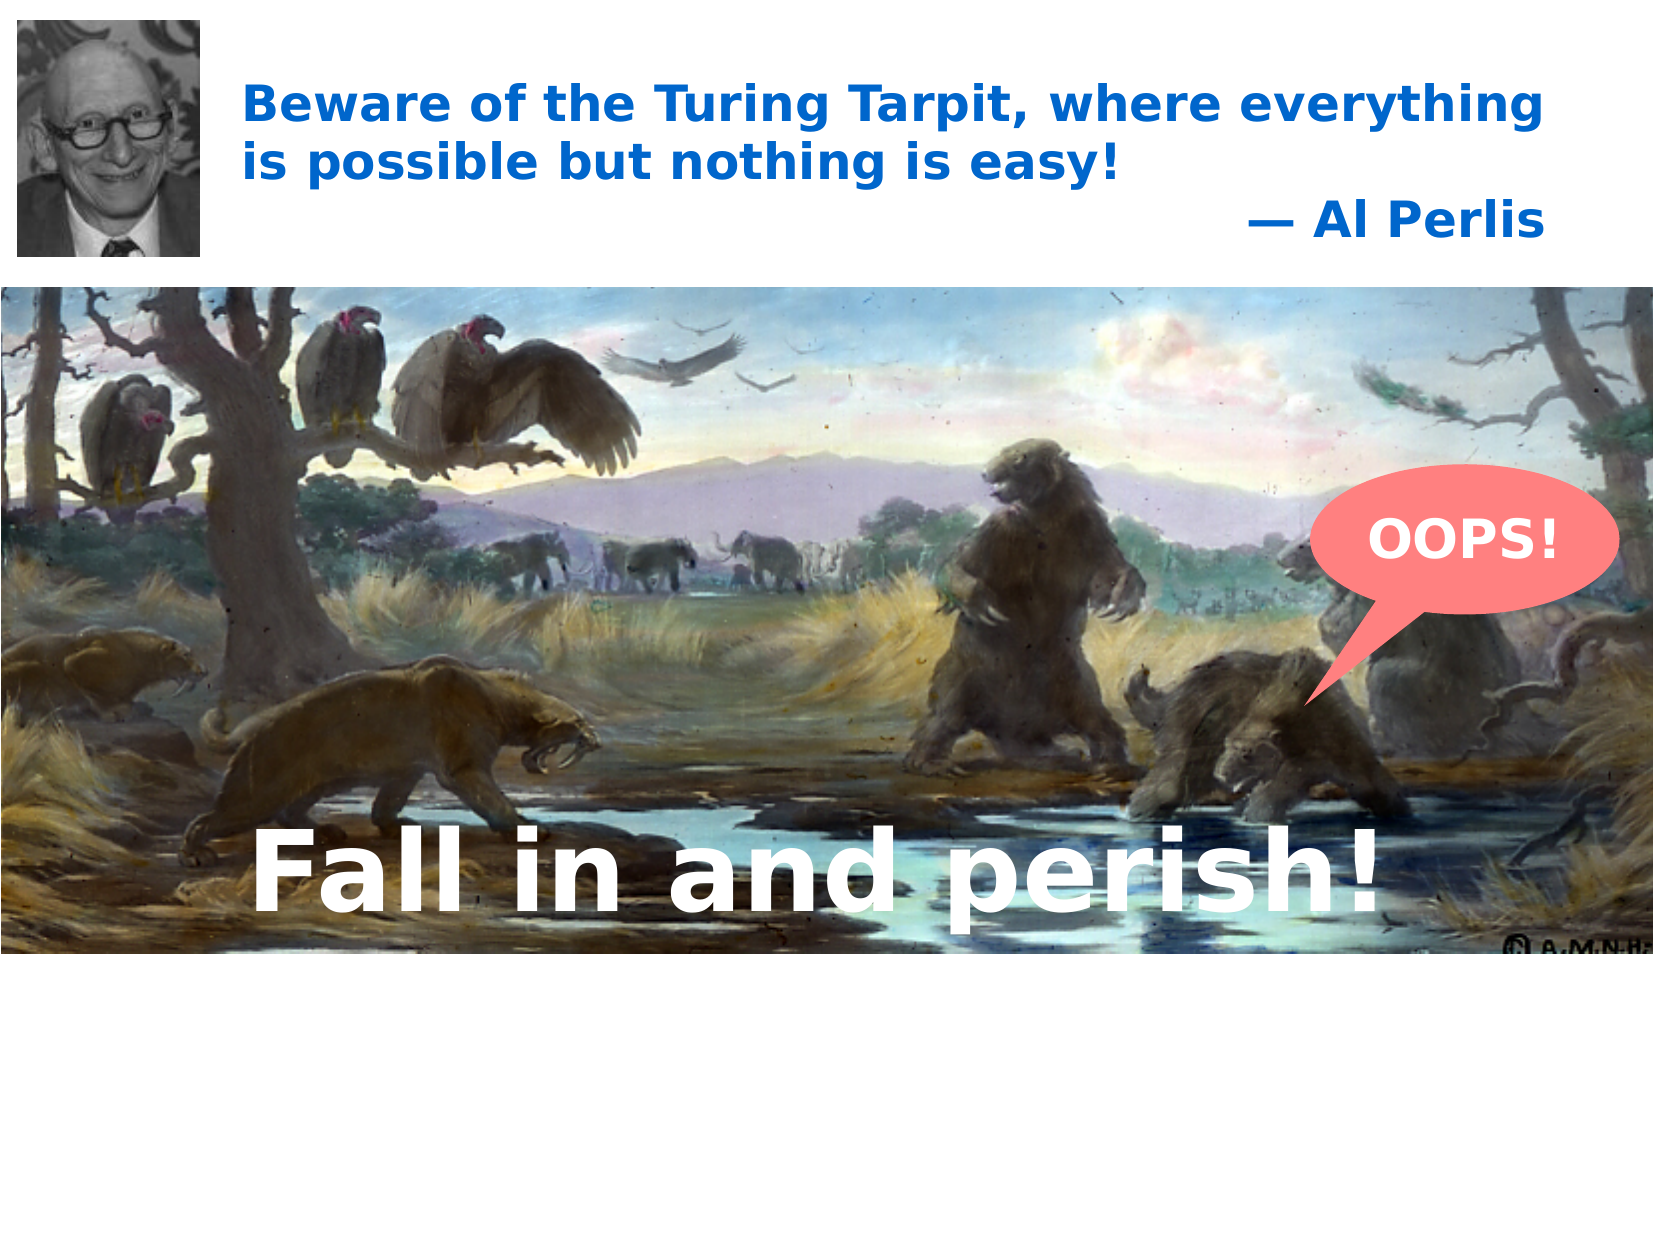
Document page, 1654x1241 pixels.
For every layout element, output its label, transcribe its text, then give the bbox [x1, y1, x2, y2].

picture [17, 20, 200, 257]
picture [1, 287, 1653, 954]
text_box Fall in and perish! [231, 799, 1498, 949]
text_box OOPS! [1304, 464, 1620, 707]
text_box Beware of the Turing Tarpit, where everything is possible but nothing is easy! — Al Perlis [226, 67, 1572, 257]
